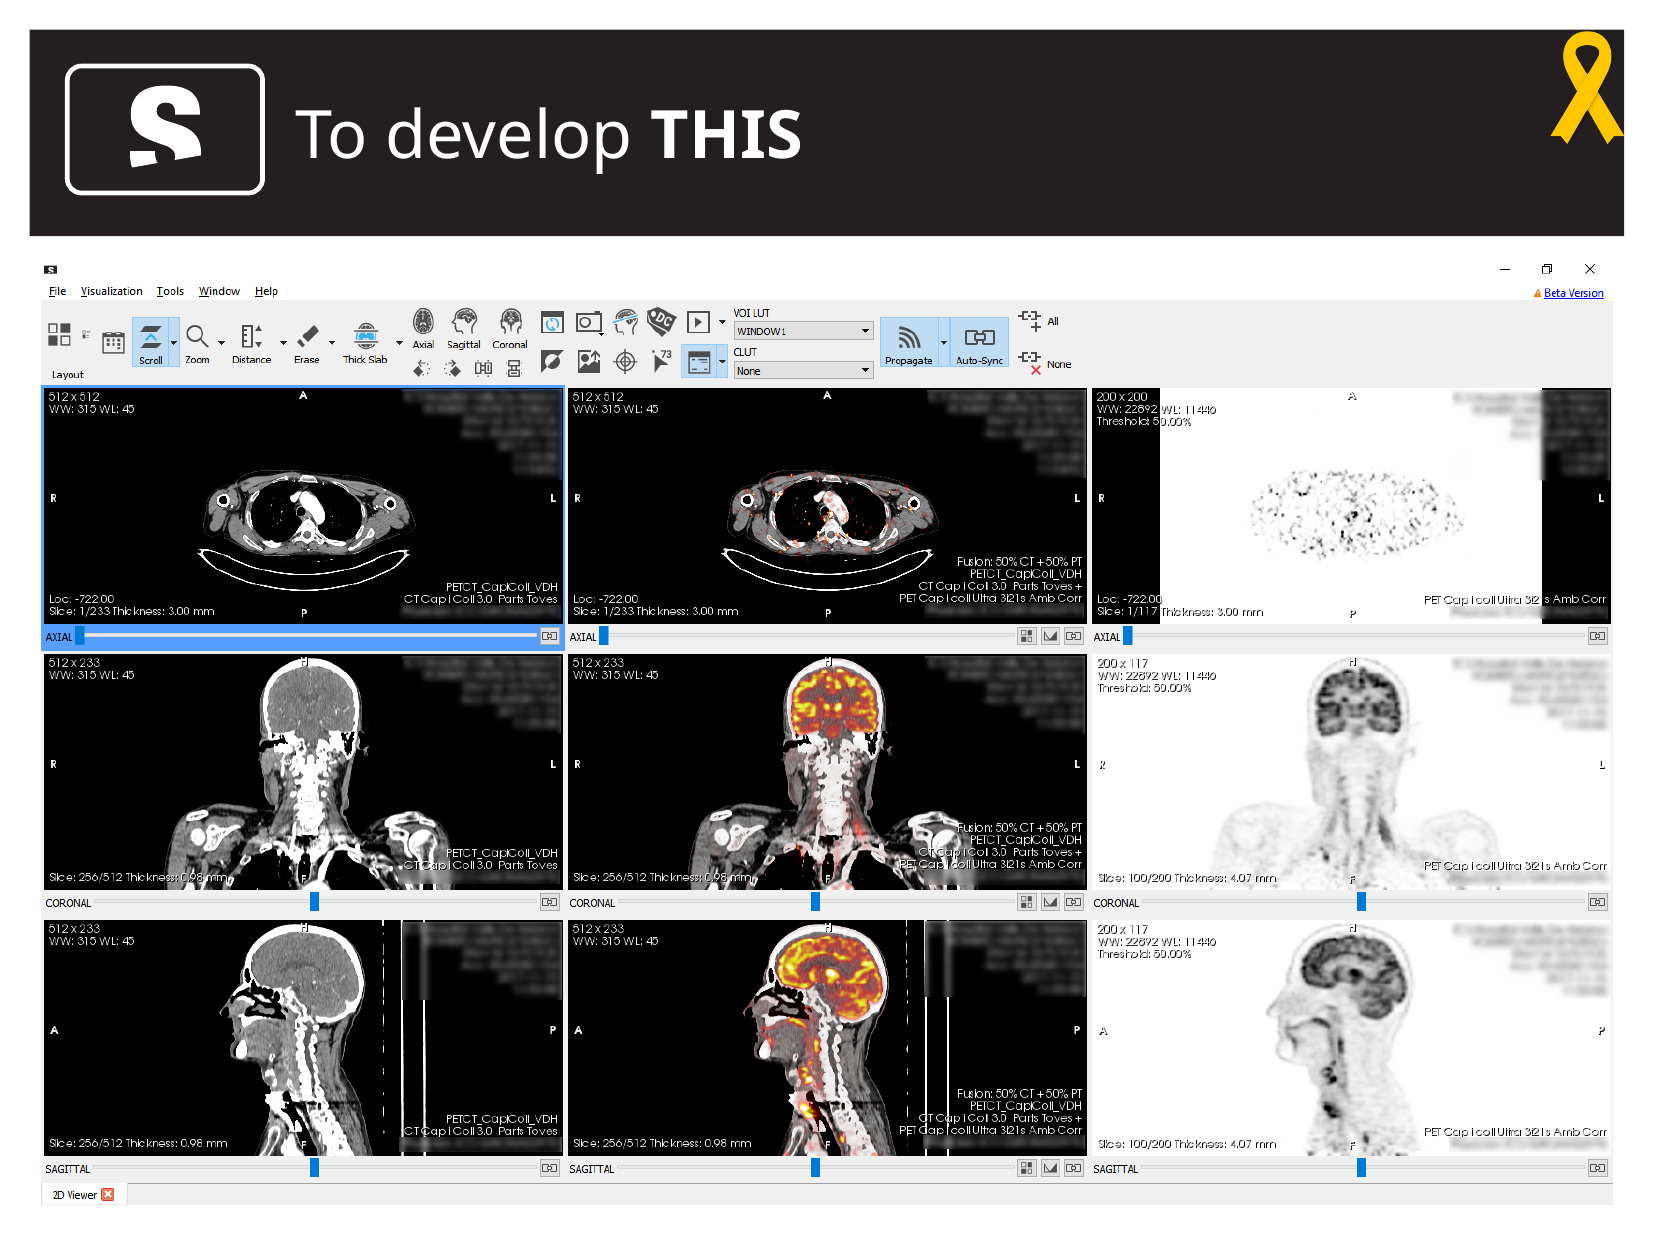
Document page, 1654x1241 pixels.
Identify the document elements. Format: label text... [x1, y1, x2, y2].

picture [1547, 29, 1625, 148]
title To develop THIS [295, 29, 1524, 237]
picture [41, 259, 1613, 1205]
